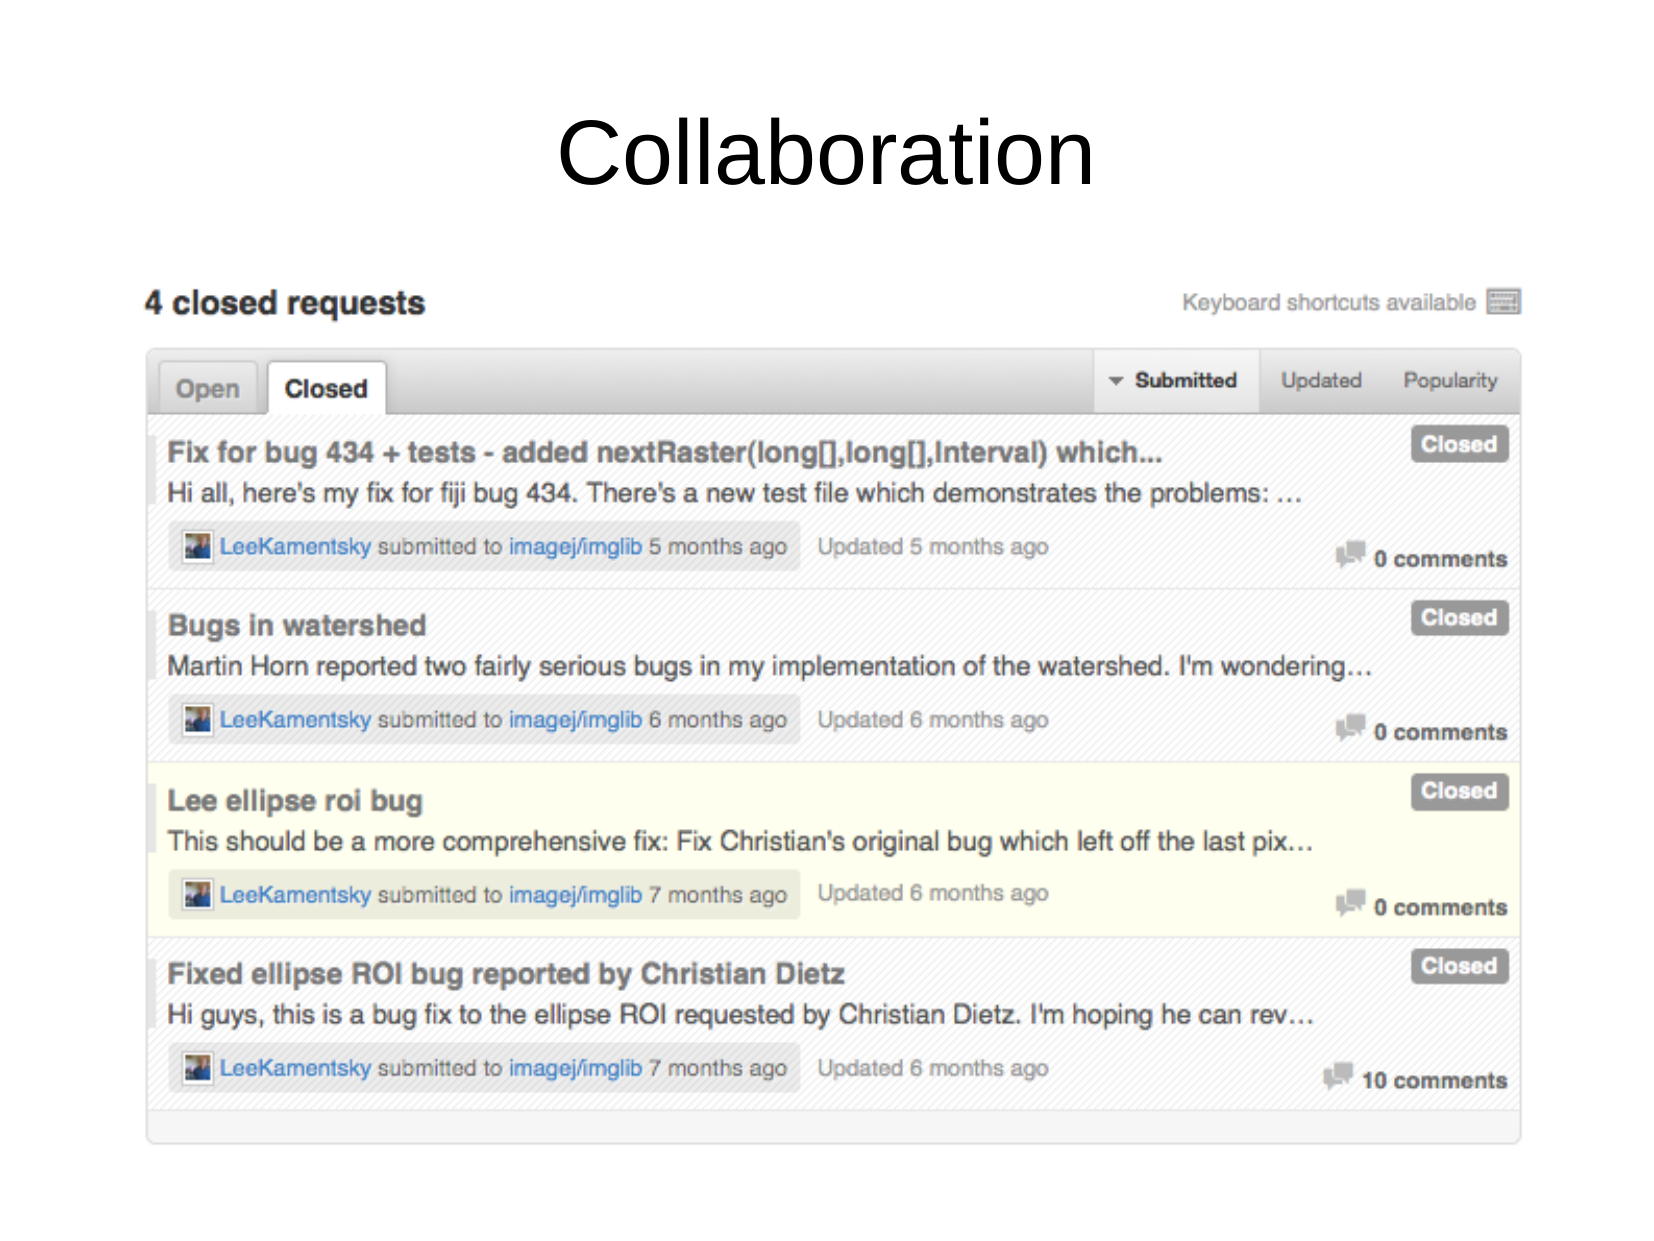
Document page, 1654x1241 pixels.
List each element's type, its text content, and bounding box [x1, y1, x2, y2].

title Collaboration [82, 49, 1571, 257]
picture [115, 269, 1541, 1164]
